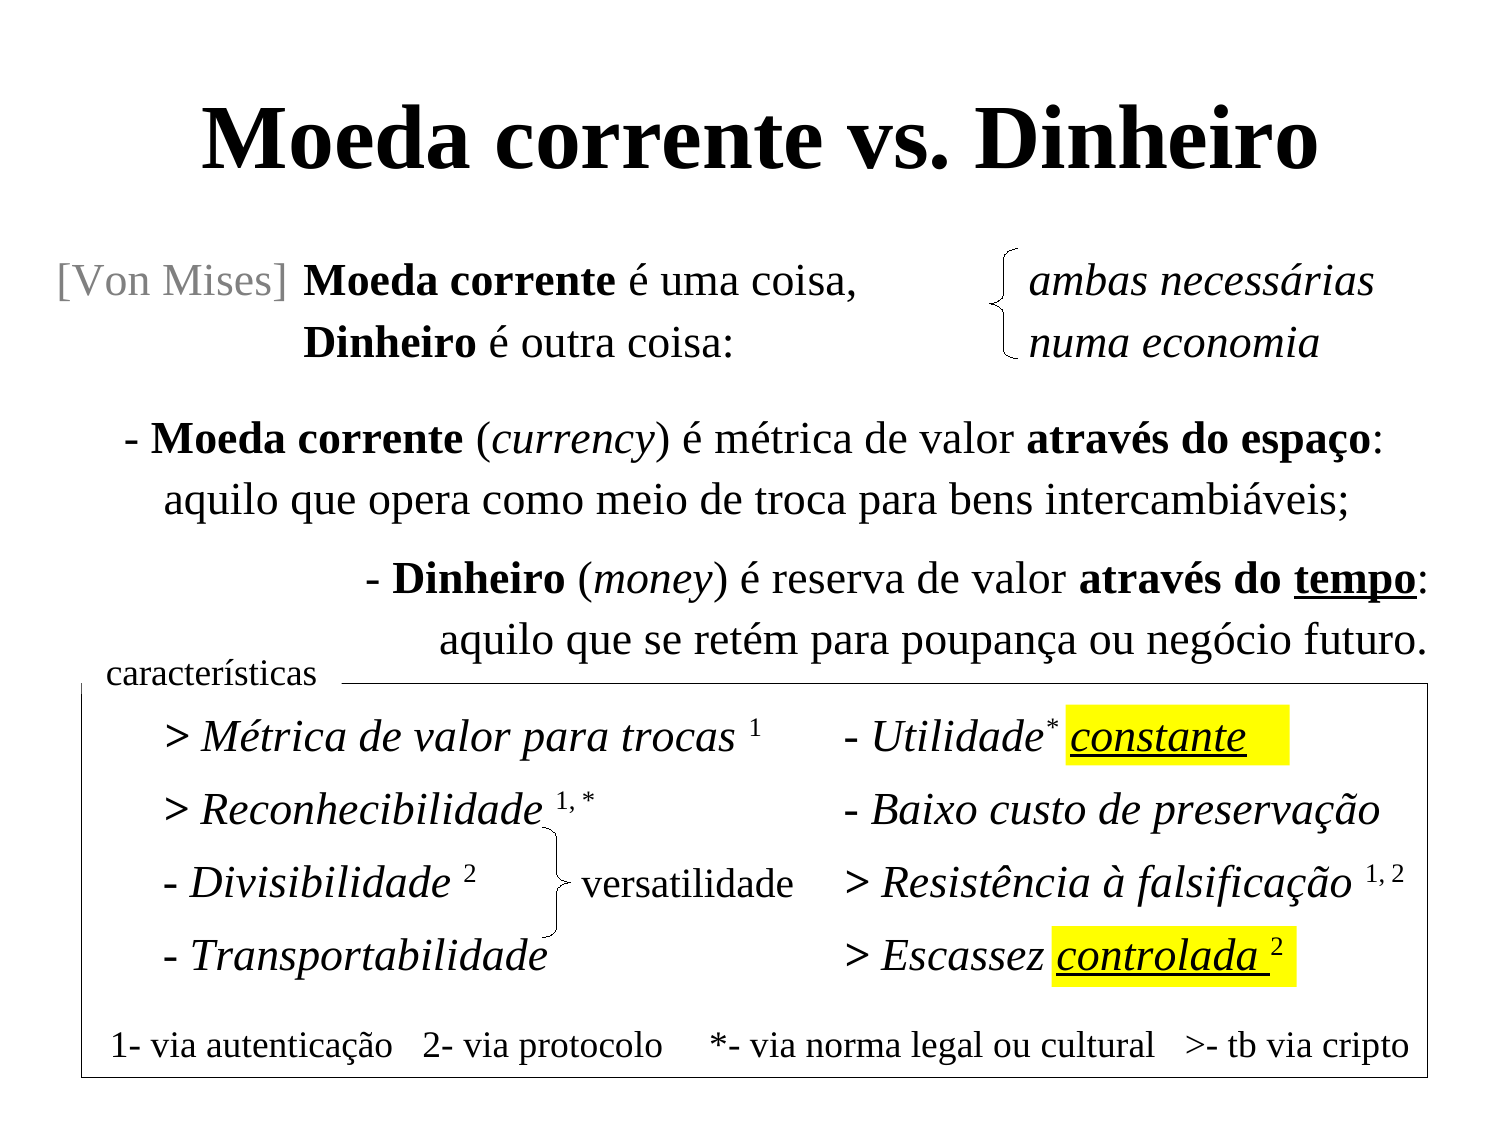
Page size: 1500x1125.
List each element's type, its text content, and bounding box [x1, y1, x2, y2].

text_box versatilidade [581, 860, 795, 907]
text_box características [81, 652, 342, 694]
text_box [Von Mises] Moeda corrente é uma coisa, ambas necessárias Dinheiro é outra coisa: numa economia - Moeda corrente (currency) é métrica de valor através do espaço: aquilo que opera como meio de troca para bens intercambiáveis; - Dinheiro (money) é reserva de valor através do tempo: aquilo que se retém para poupança ou negócio futuro. > Métrica de valor para trocas 1 - Utilidade* constante > Reconhecibilidade 1, * - Baixo custo de preservação - Divisibilidade 2 > Resistência à falsificação 1, 2 - Transportabilidade > Escassez controlada 2 1- via autenticação 2- via protocolo *- via norma legal ou cultural >- tb via cripto [82, 684, 1427, 1066]
text_box [Von Mises] Moeda corrente é uma coisa, ambas necessárias Dinheiro é outra coisa: numa economia - Moeda corrente (currency) é métrica de valor através do espaço: aquilo que opera como meio de troca para bens intercambiáveis; - Dinheiro (money) é reserva de valor através do tempo: aquilo que se retém para poupança ou negócio futuro. > Métrica de valor para trocas 1 - Utilidade* constante > Reconhecibilidade 1, * - Baixo custo de preservação - Divisibilidade 2 > Resistência à falsificação 1, 2 - Transportabilidade > Escassez controlada 2 1- via autenticação 2- via protocolo *- via norma legal ou cultural >- tb via cripto [56, 244, 1442, 1066]
title Moeda corrente vs. Dinheiro [97, 63, 1426, 214]
